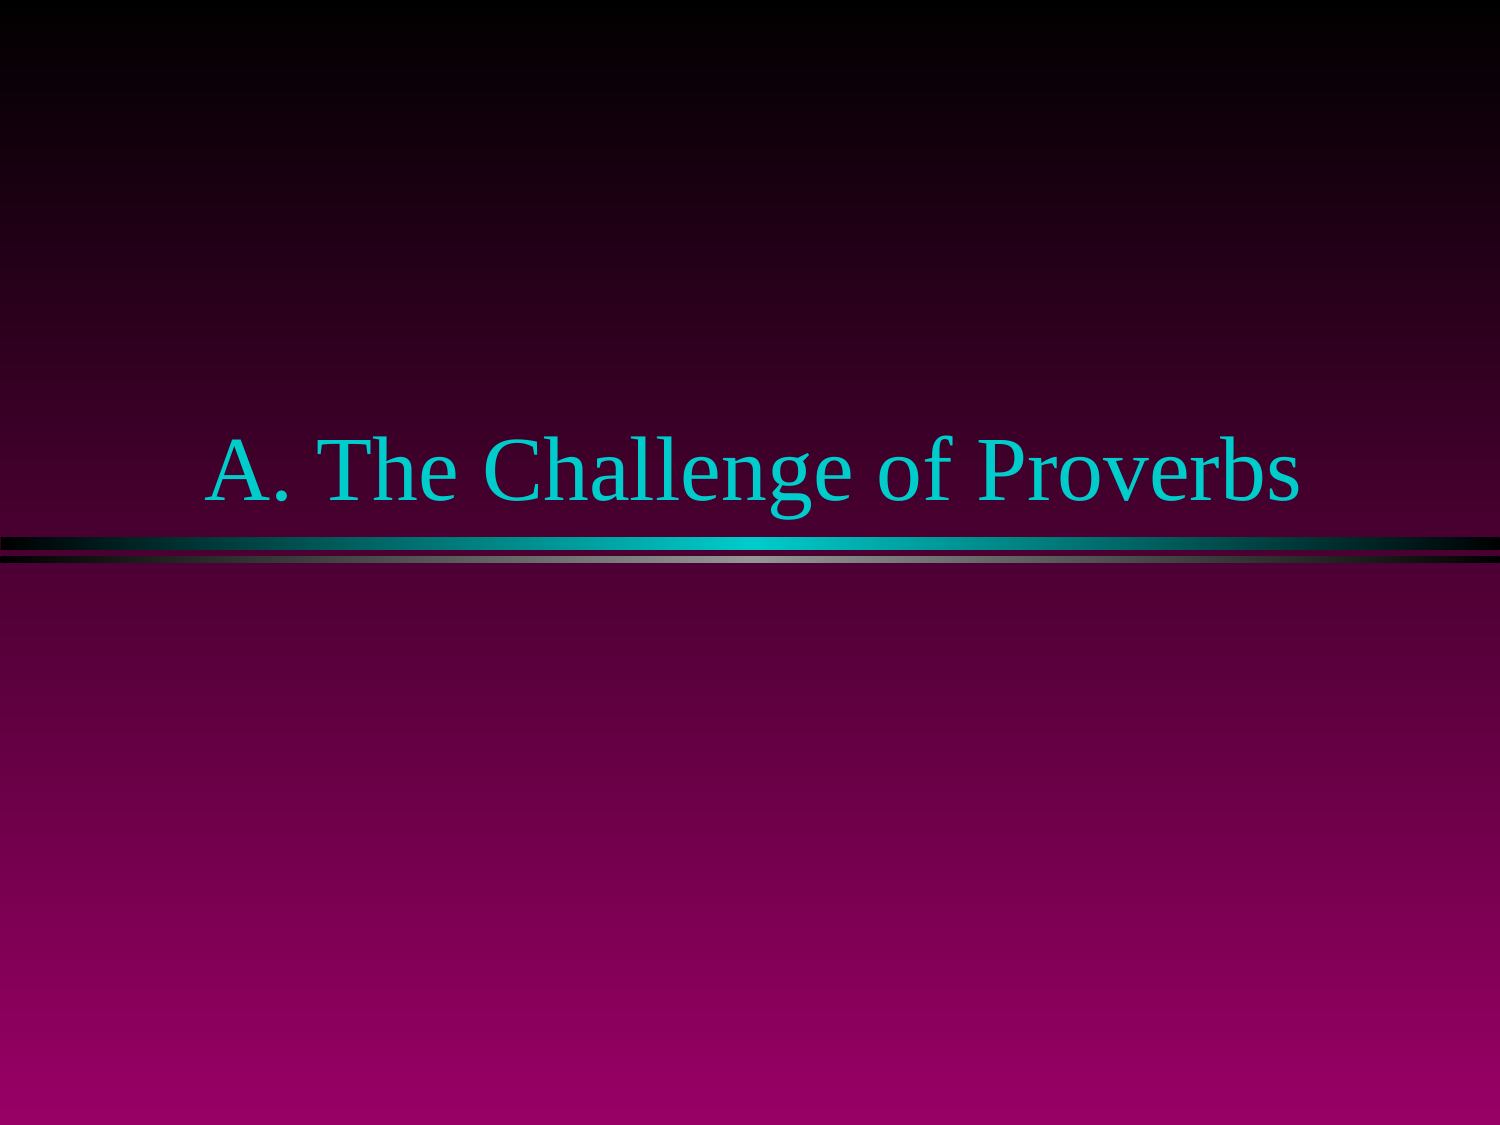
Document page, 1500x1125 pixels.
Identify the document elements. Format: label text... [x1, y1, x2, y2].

title A. The Challenge of Proverbs [117, 339, 1393, 528]
